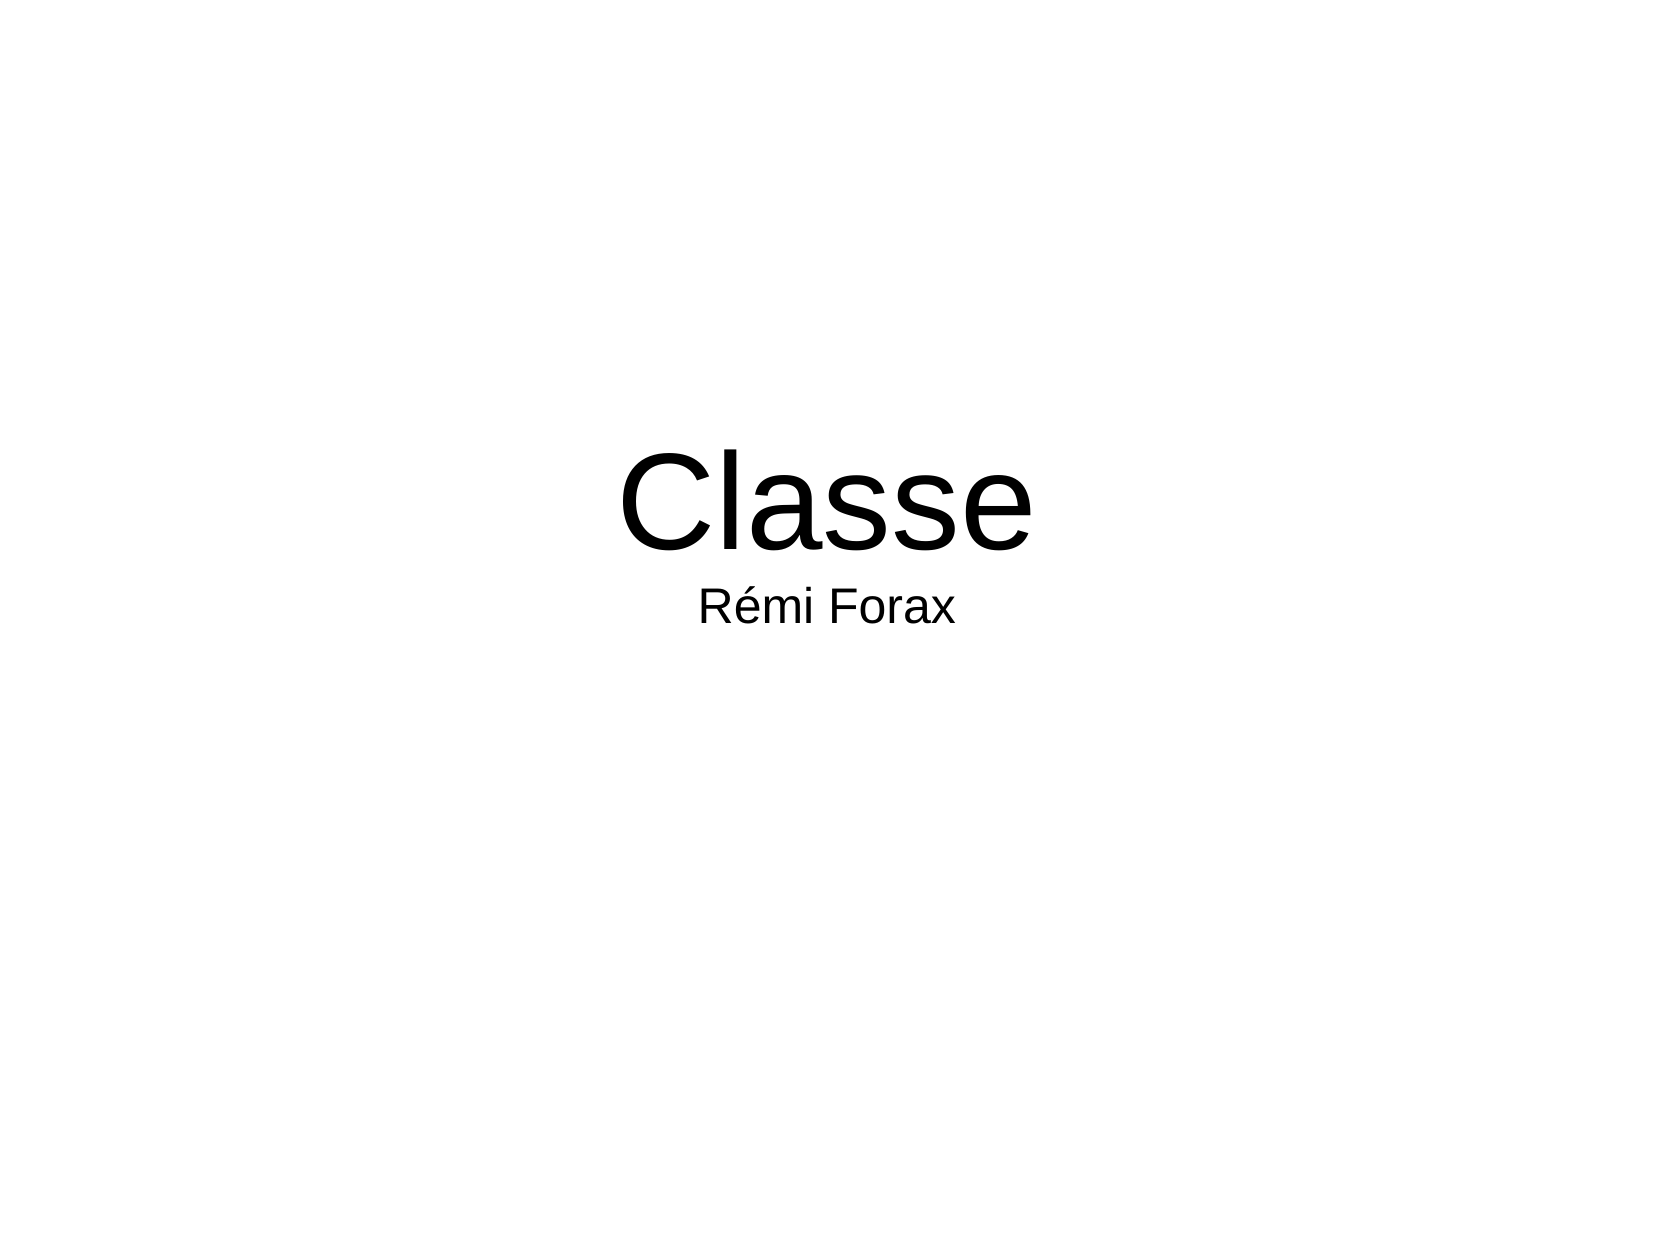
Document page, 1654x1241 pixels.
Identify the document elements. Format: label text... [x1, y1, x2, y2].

subtitle Classe Rémi Forax [82, 49, 1571, 1010]
